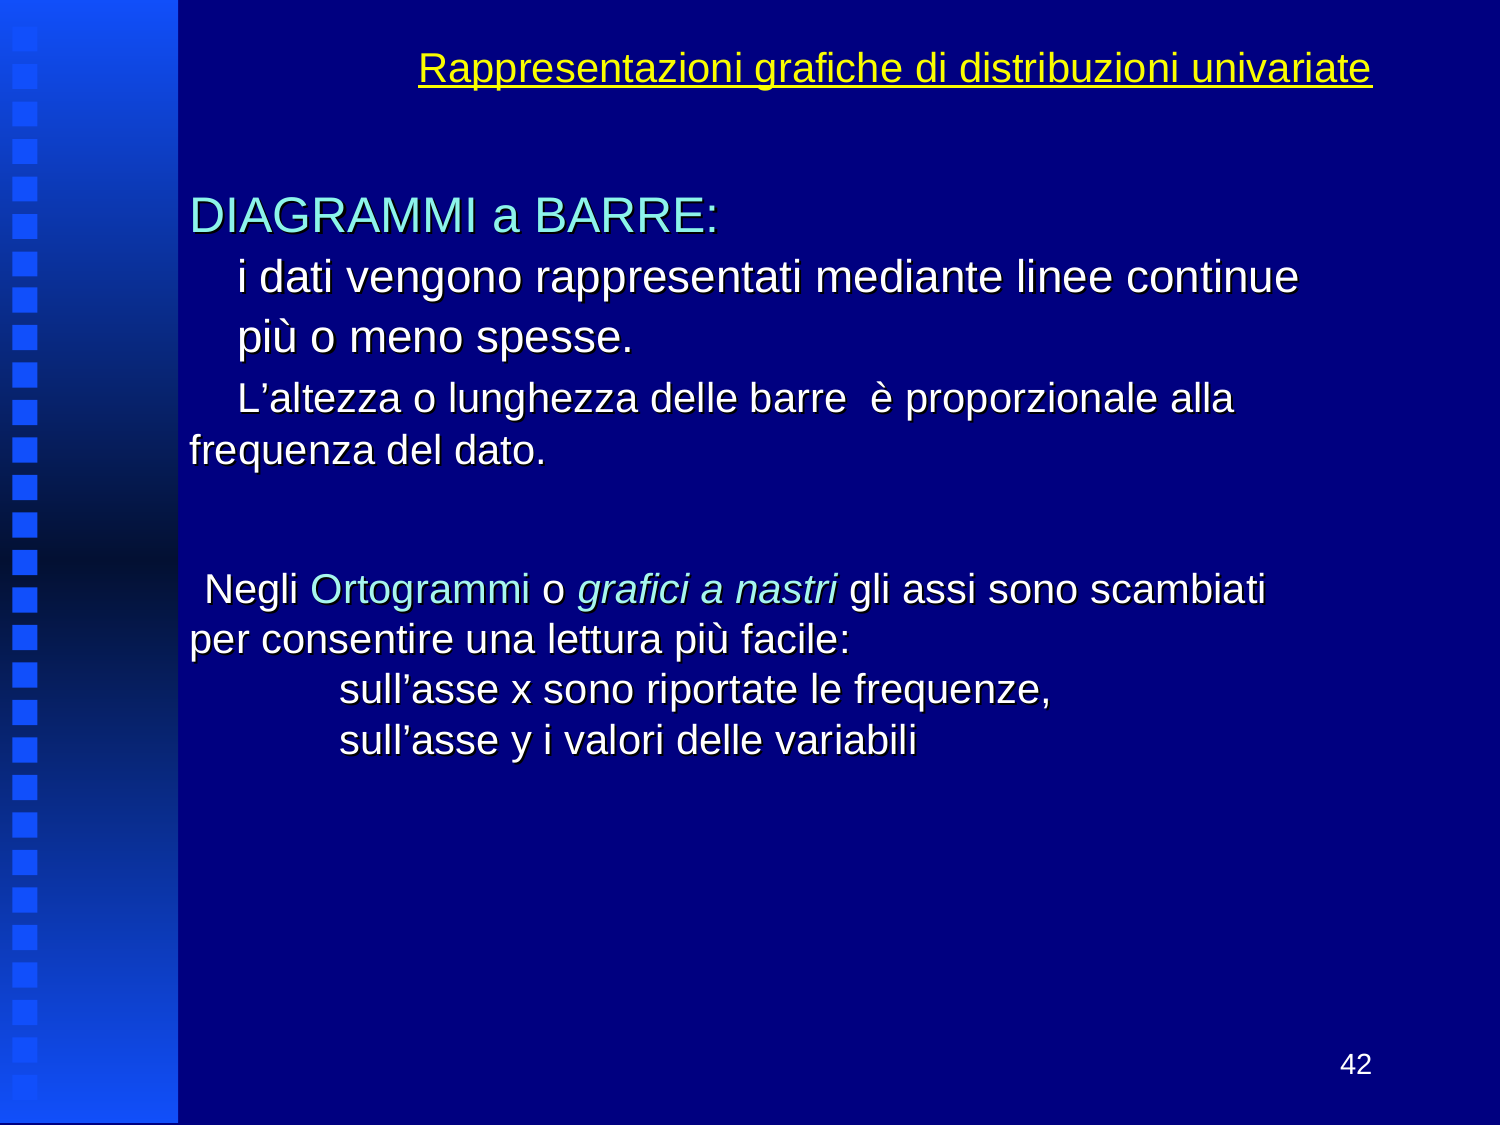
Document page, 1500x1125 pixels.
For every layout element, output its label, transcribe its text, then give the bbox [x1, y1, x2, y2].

text_box Rappresentazioni grafiche di distribuzioni univariate [174, 33, 1388, 99]
text_box DIAGRAMMI a BARRE: i dati vengono rappresentati mediante linee continue più o meno spesse. L’altezza o lunghezza delle barre è proporzionale alla frequenza del dato. [174, 174, 1351, 554]
text_box Negli Ortogrammi o grafici a nastri gli assi sono scambiati per consentire una lettura più facile: sull’asse x sono riportate le frequenze, sull’asse y i valori delle variabili [174, 554, 1351, 771]
text_box <numero> [1074, 1025, 1388, 1101]
